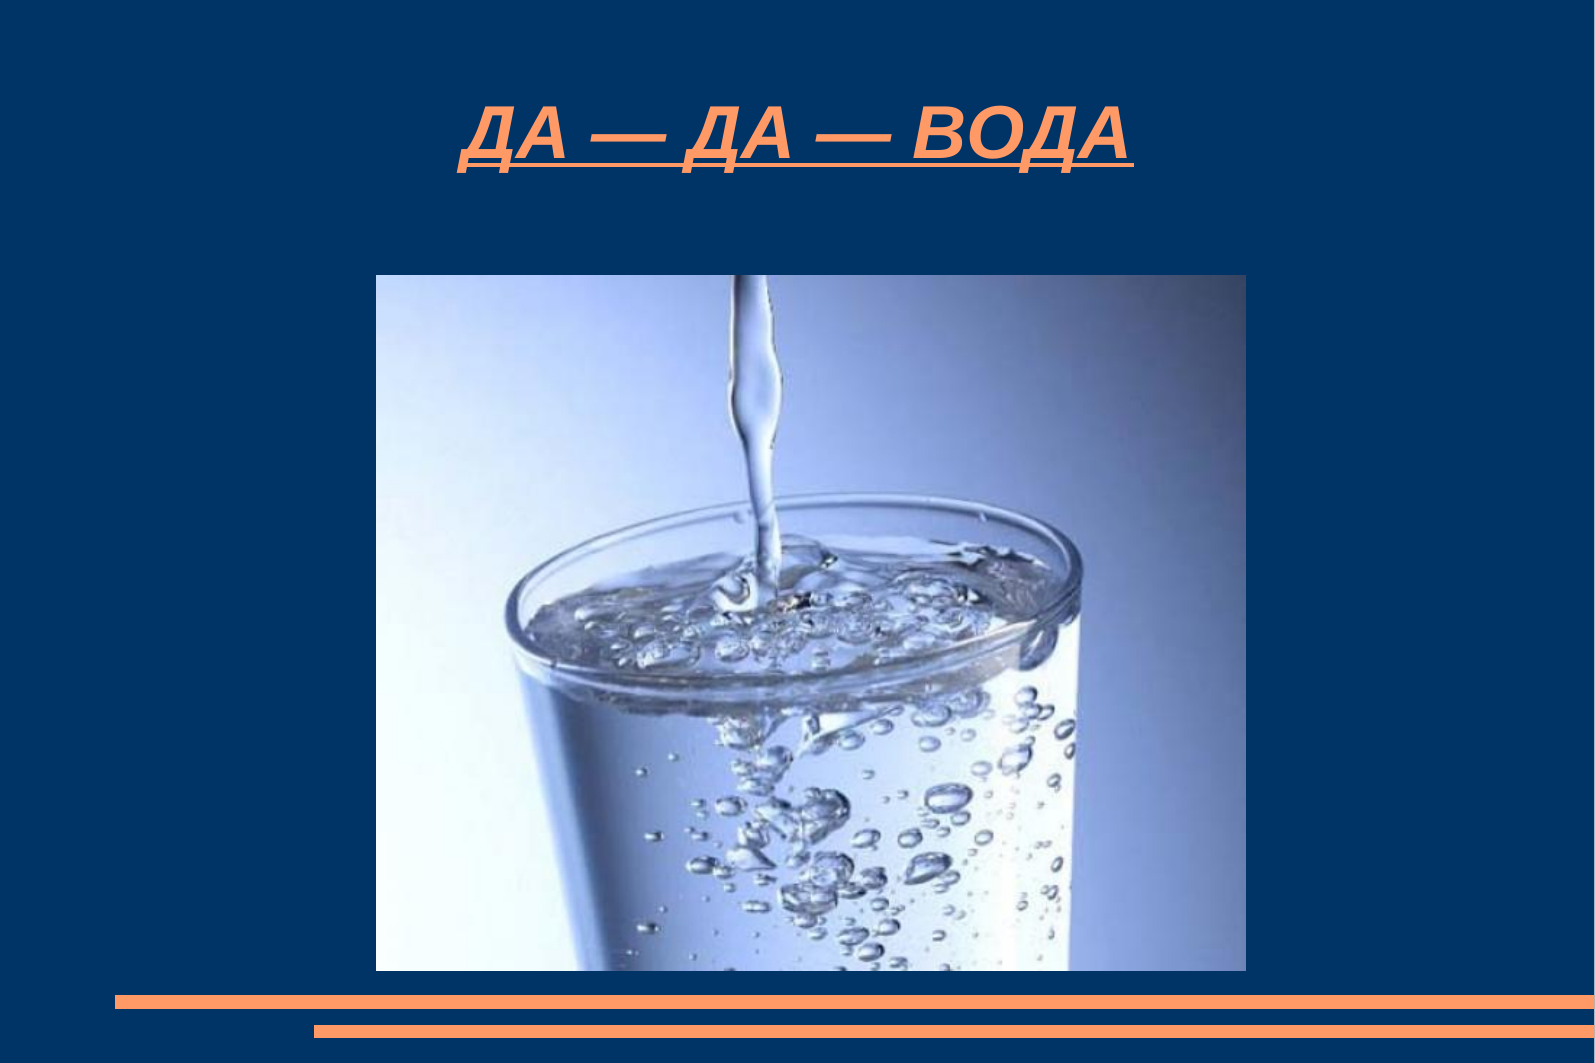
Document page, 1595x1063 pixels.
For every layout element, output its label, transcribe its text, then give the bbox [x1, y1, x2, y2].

title ДА — ДА — ВОДА [117, 39, 1479, 218]
picture [376, 276, 1246, 971]
